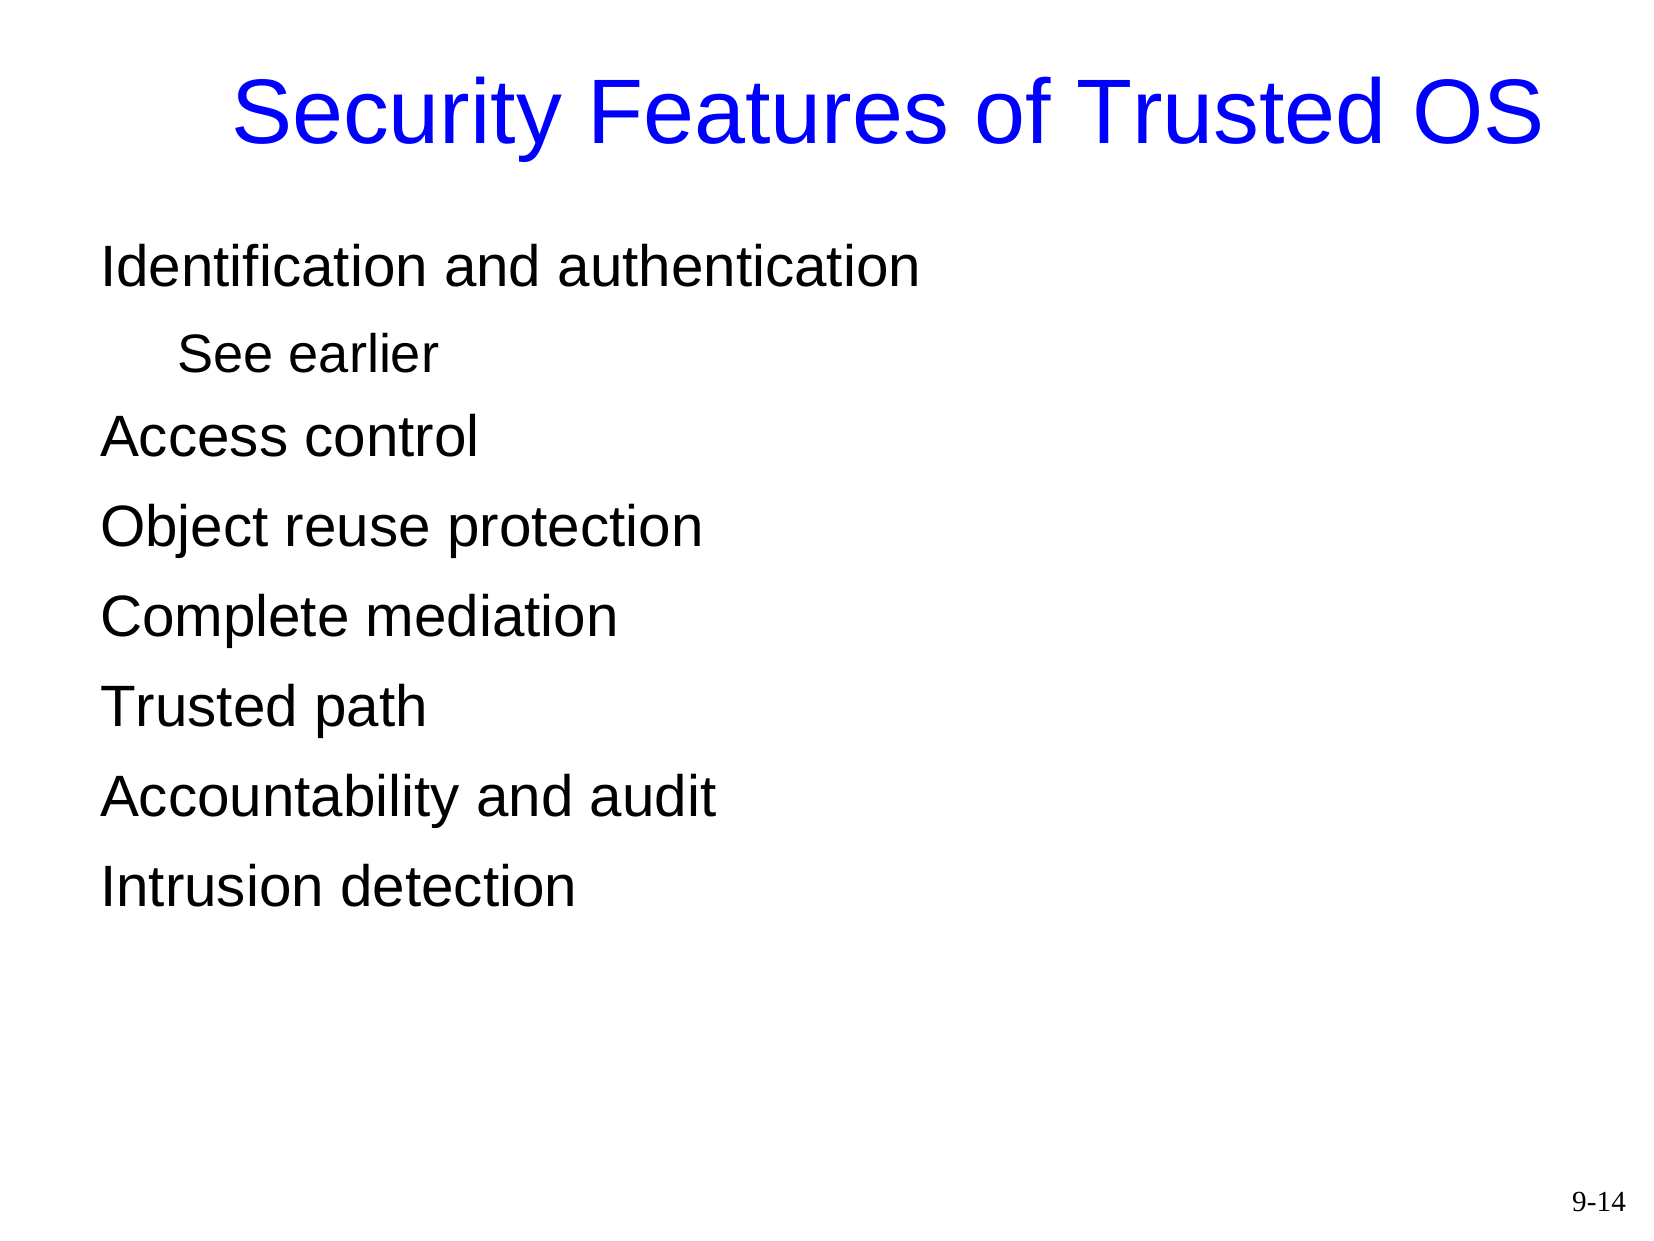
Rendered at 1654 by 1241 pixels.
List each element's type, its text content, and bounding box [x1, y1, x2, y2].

list Identification and authentication See earlier Access control Object reuse protection Complete mediation Trusted path Accountability and audit Intrusion detection [82, 237, 1571, 1170]
title Security Features of Trusted OS [84, 11, 1573, 218]
